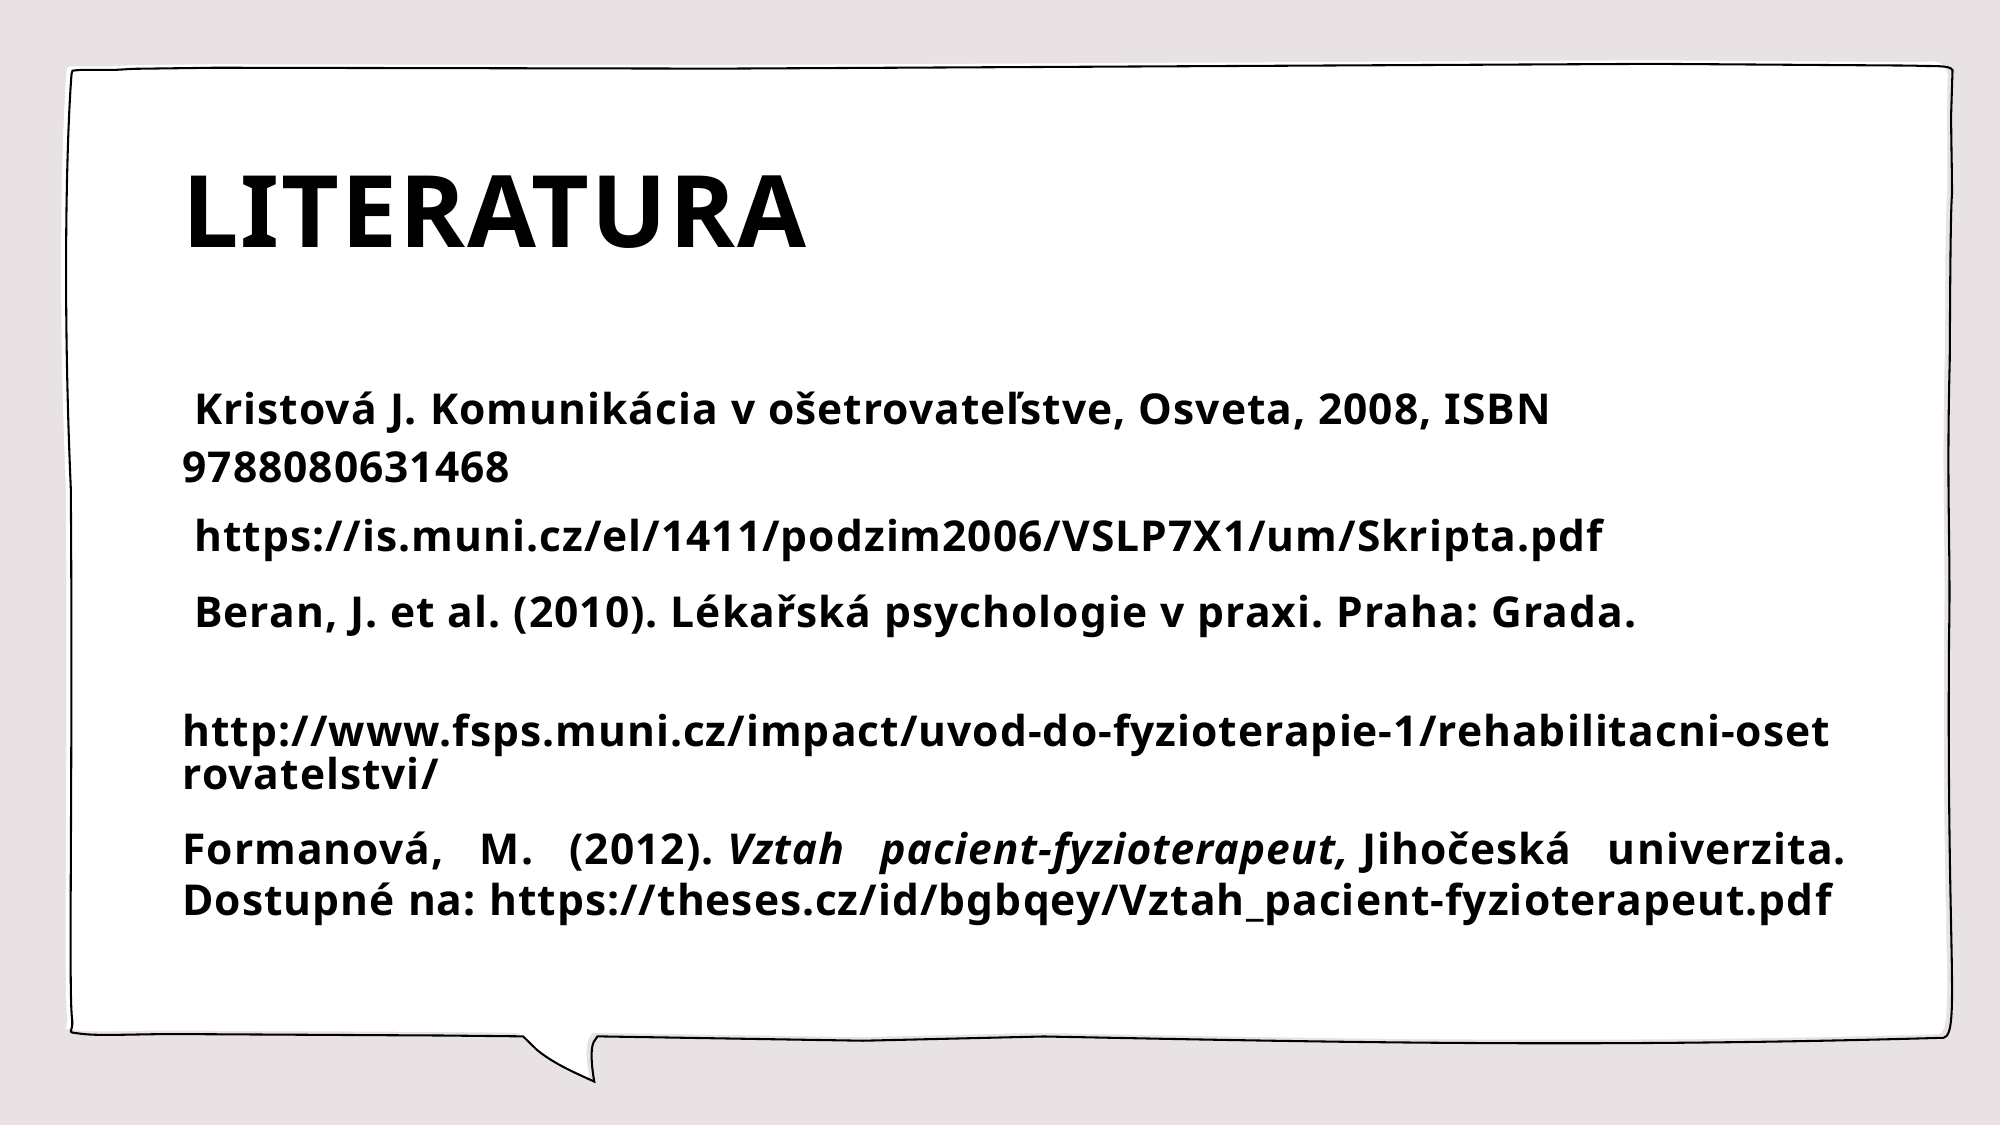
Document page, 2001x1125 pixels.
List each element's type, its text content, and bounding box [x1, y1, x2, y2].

list Kristová J. Komunikácia v ošetrovateľstve, Osveta, 2008, ISBN 9788080631468 https://is.muni.cz/el/1411/podzim2006/VSLP7X1/um/Skripta.pdf Beran, J. et al. (2010). Lékařská psychologie v praxi. Praha: Grada. http://www.fsps.muni.cz/impact/uvod-do-fyzioterapie-1/rehabilitacni-osetrovatelstvi/ Formanová, M. (2012). Vztah pacient-fyzioterapeut, Jihočeská univerzita. Dostupné na: https://theses.cz/id/bgbqey/Vztah_pacient-fyzioterapeut.pdf [167, 374, 1863, 909]
title LITERATURA [167, 91, 1863, 324]
